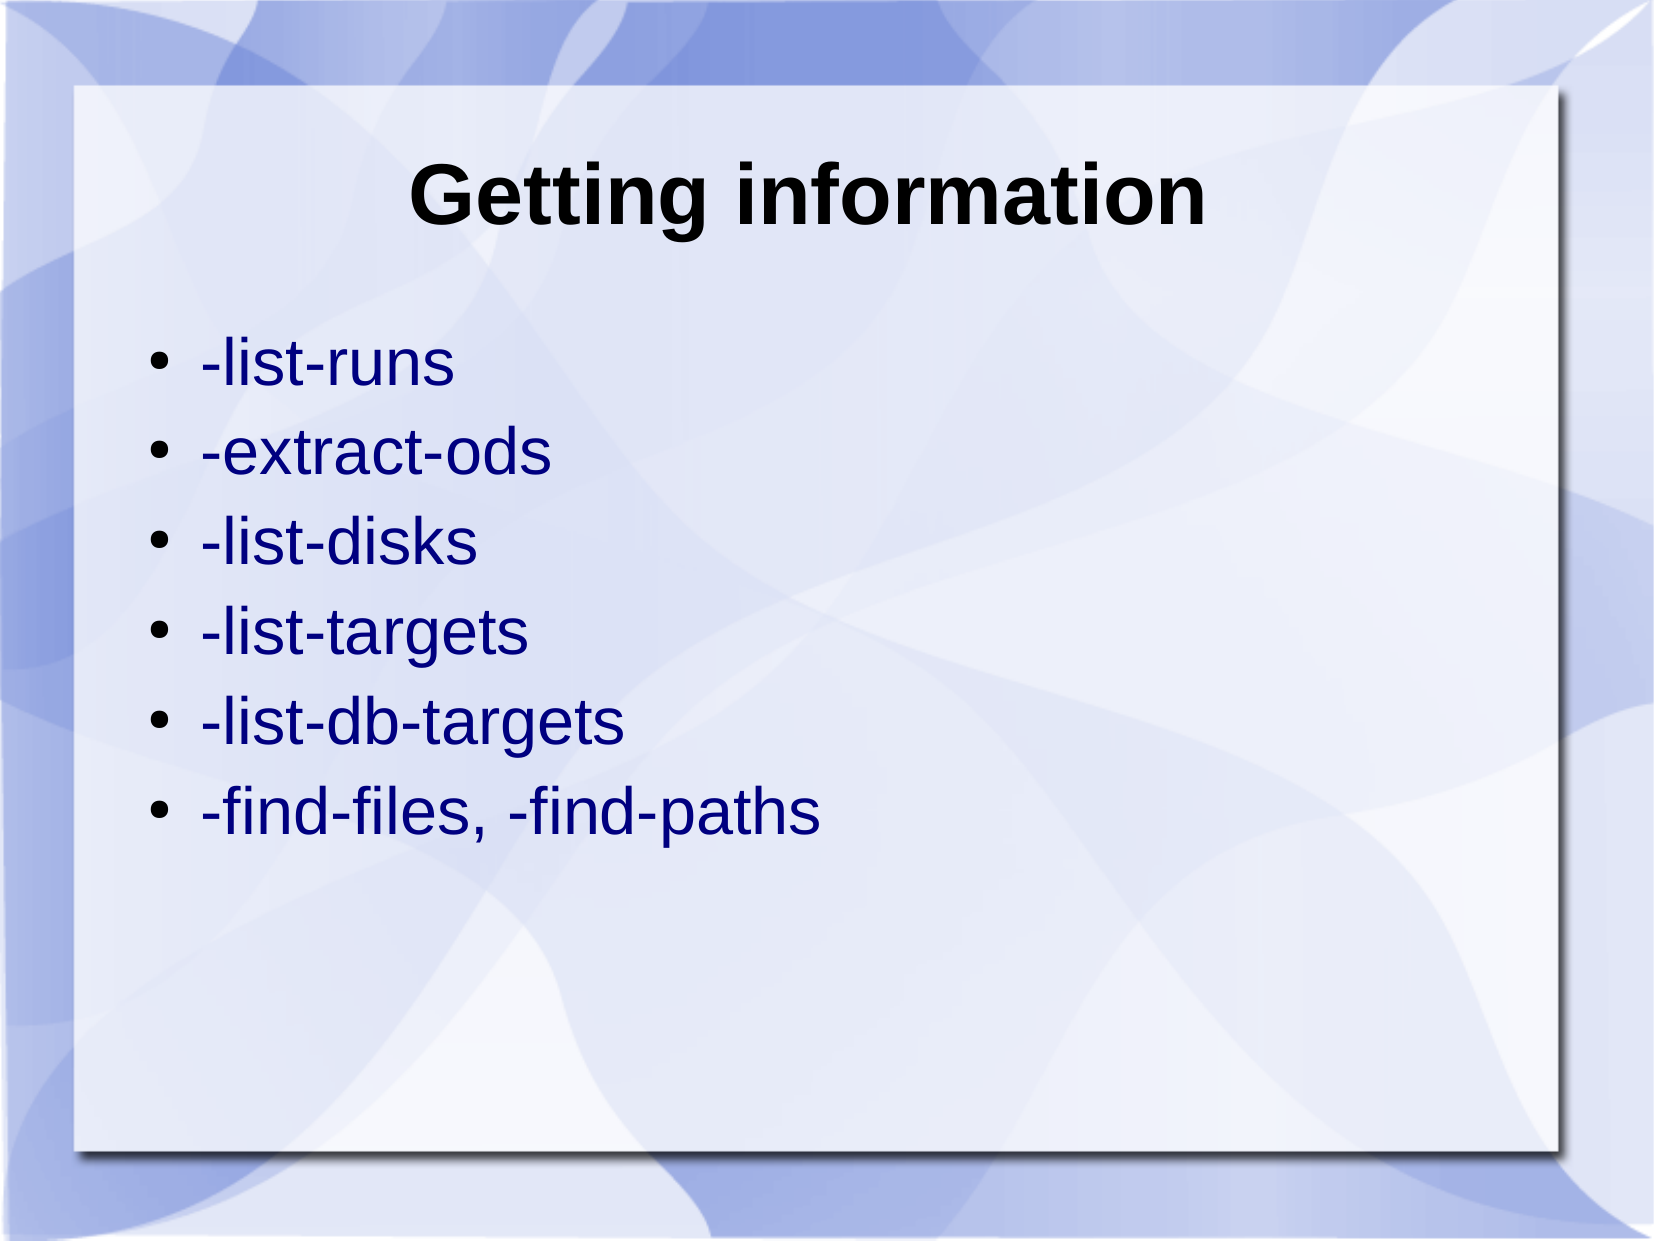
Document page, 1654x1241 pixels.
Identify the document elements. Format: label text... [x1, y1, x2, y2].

list -list-runs -extract-ods -list-disks -list-targets -list-db-targets -find-files, -find-paths [129, 324, 1489, 1045]
title Getting information [82, 90, 1536, 298]
picture [0, 0, 1654, 1241]
